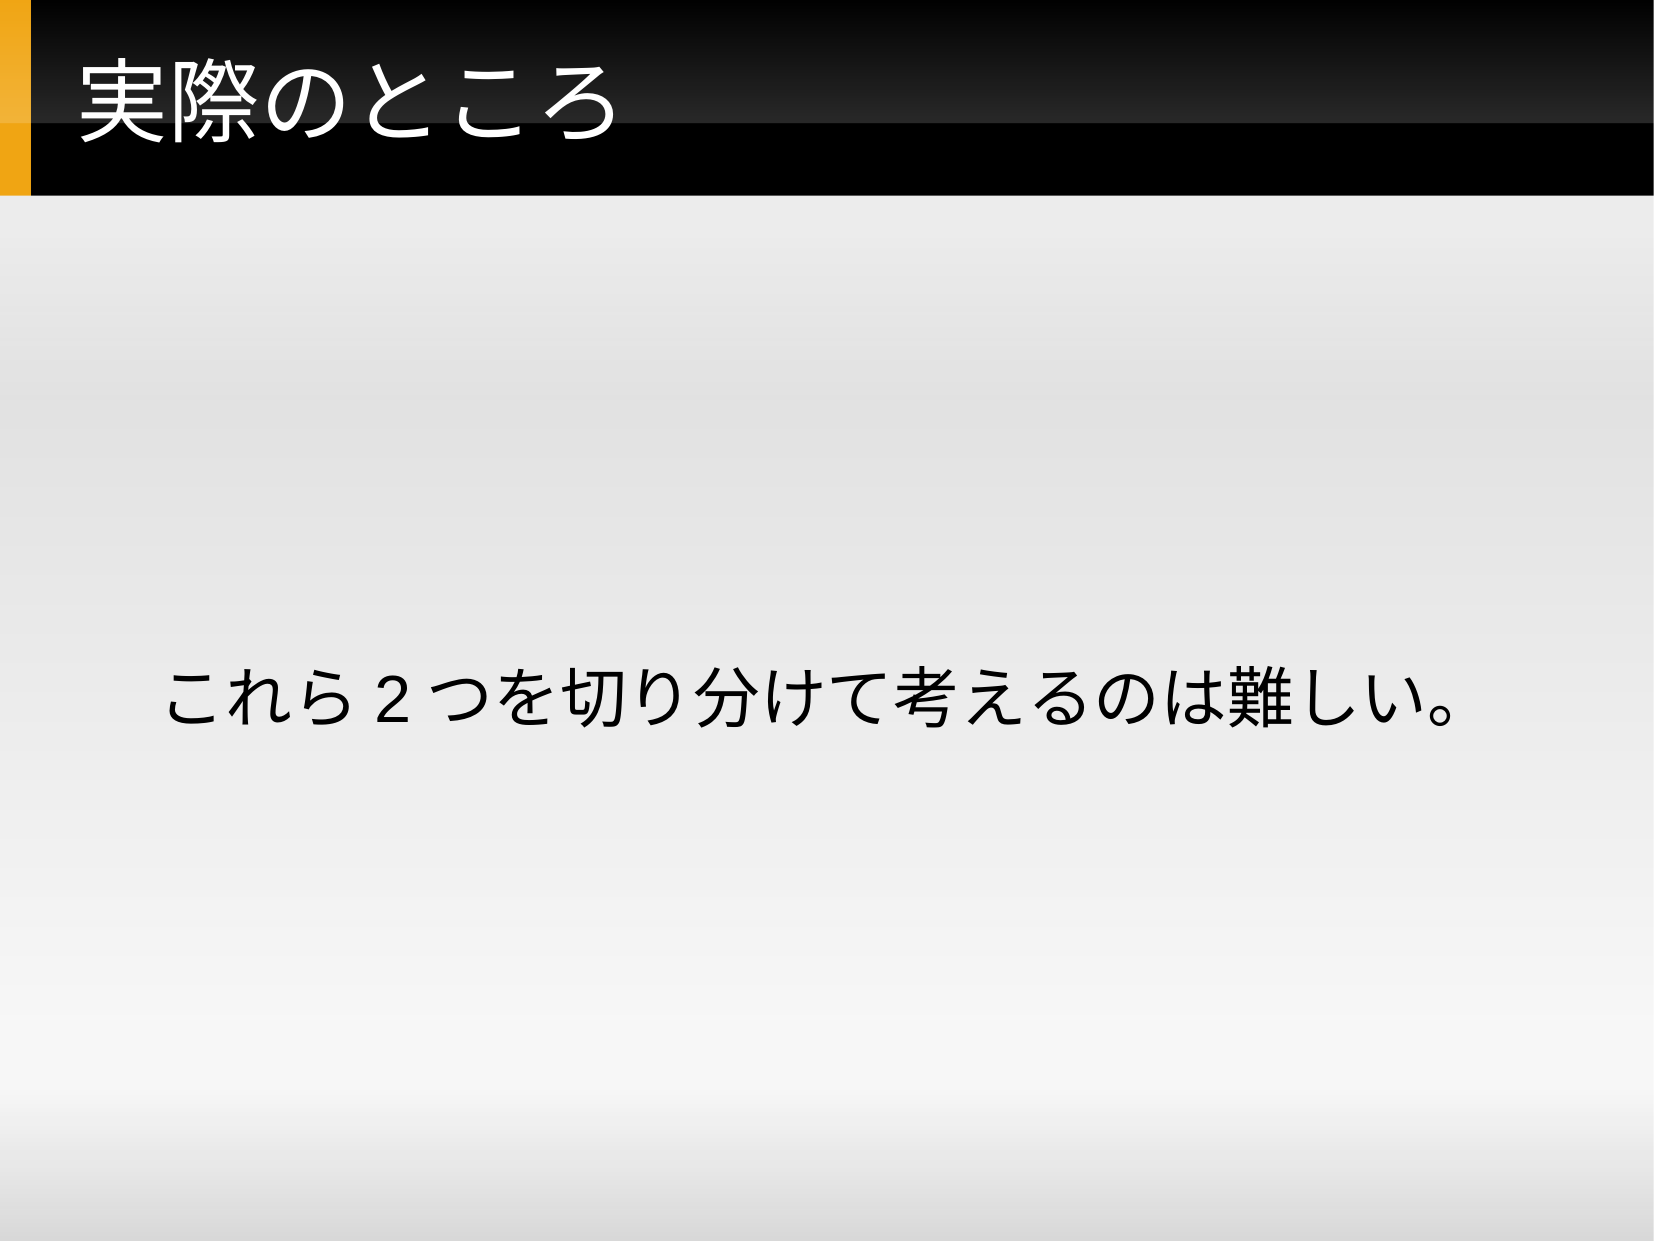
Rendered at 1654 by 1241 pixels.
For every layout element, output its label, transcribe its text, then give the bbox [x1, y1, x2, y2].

picture [0, 0, 1654, 1241]
subtitle これら2つを切り分けて考えるのは難しい。 [82, 290, 1571, 1109]
title 実際のところ [76, 0, 1565, 208]
